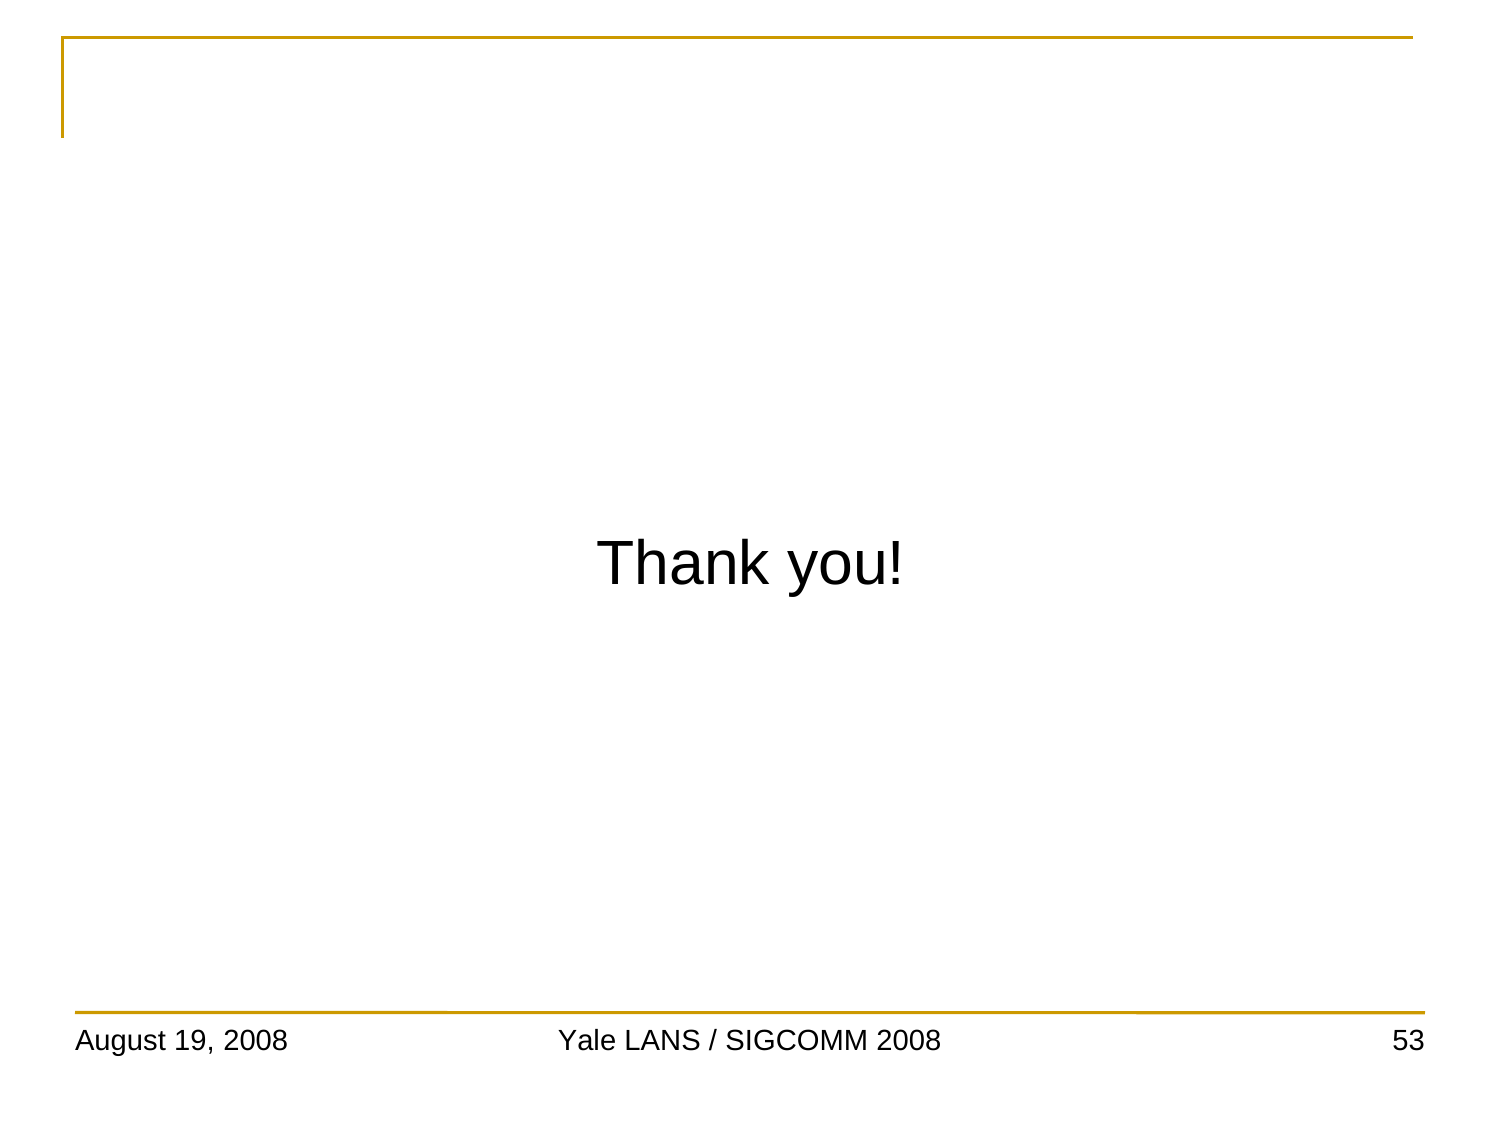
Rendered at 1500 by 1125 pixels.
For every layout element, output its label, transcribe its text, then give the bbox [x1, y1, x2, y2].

subtitle Thank you! [77, 198, 1425, 928]
